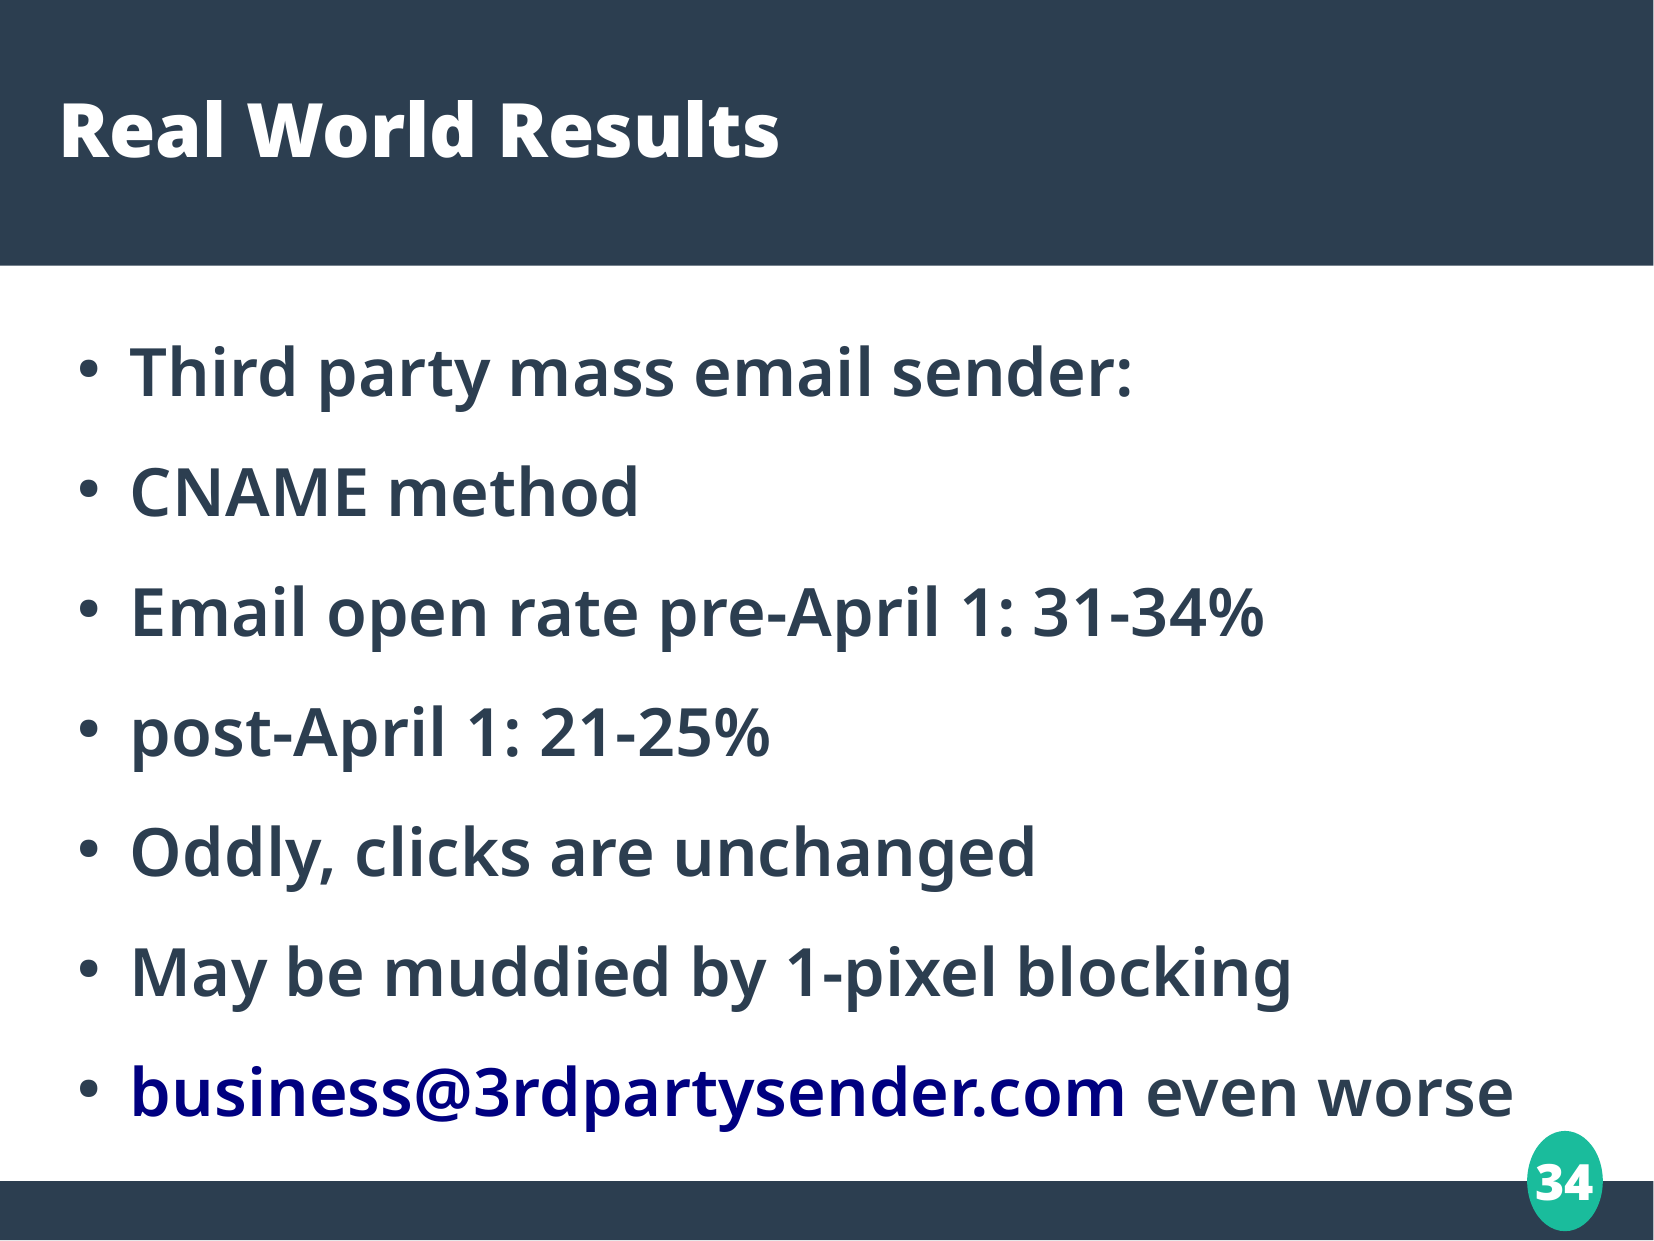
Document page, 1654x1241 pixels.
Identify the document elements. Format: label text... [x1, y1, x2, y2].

list Third party mass email sender: CNAME method Email open rate pre-April 1: 31-34% post-April 1: 21-25% Oddly, clicks are unchanged May be muddied by 1-pixel blocking business@3rdpartysender.com even worse [59, 324, 1595, 1152]
title Real World Results [59, 49, 1595, 207]
